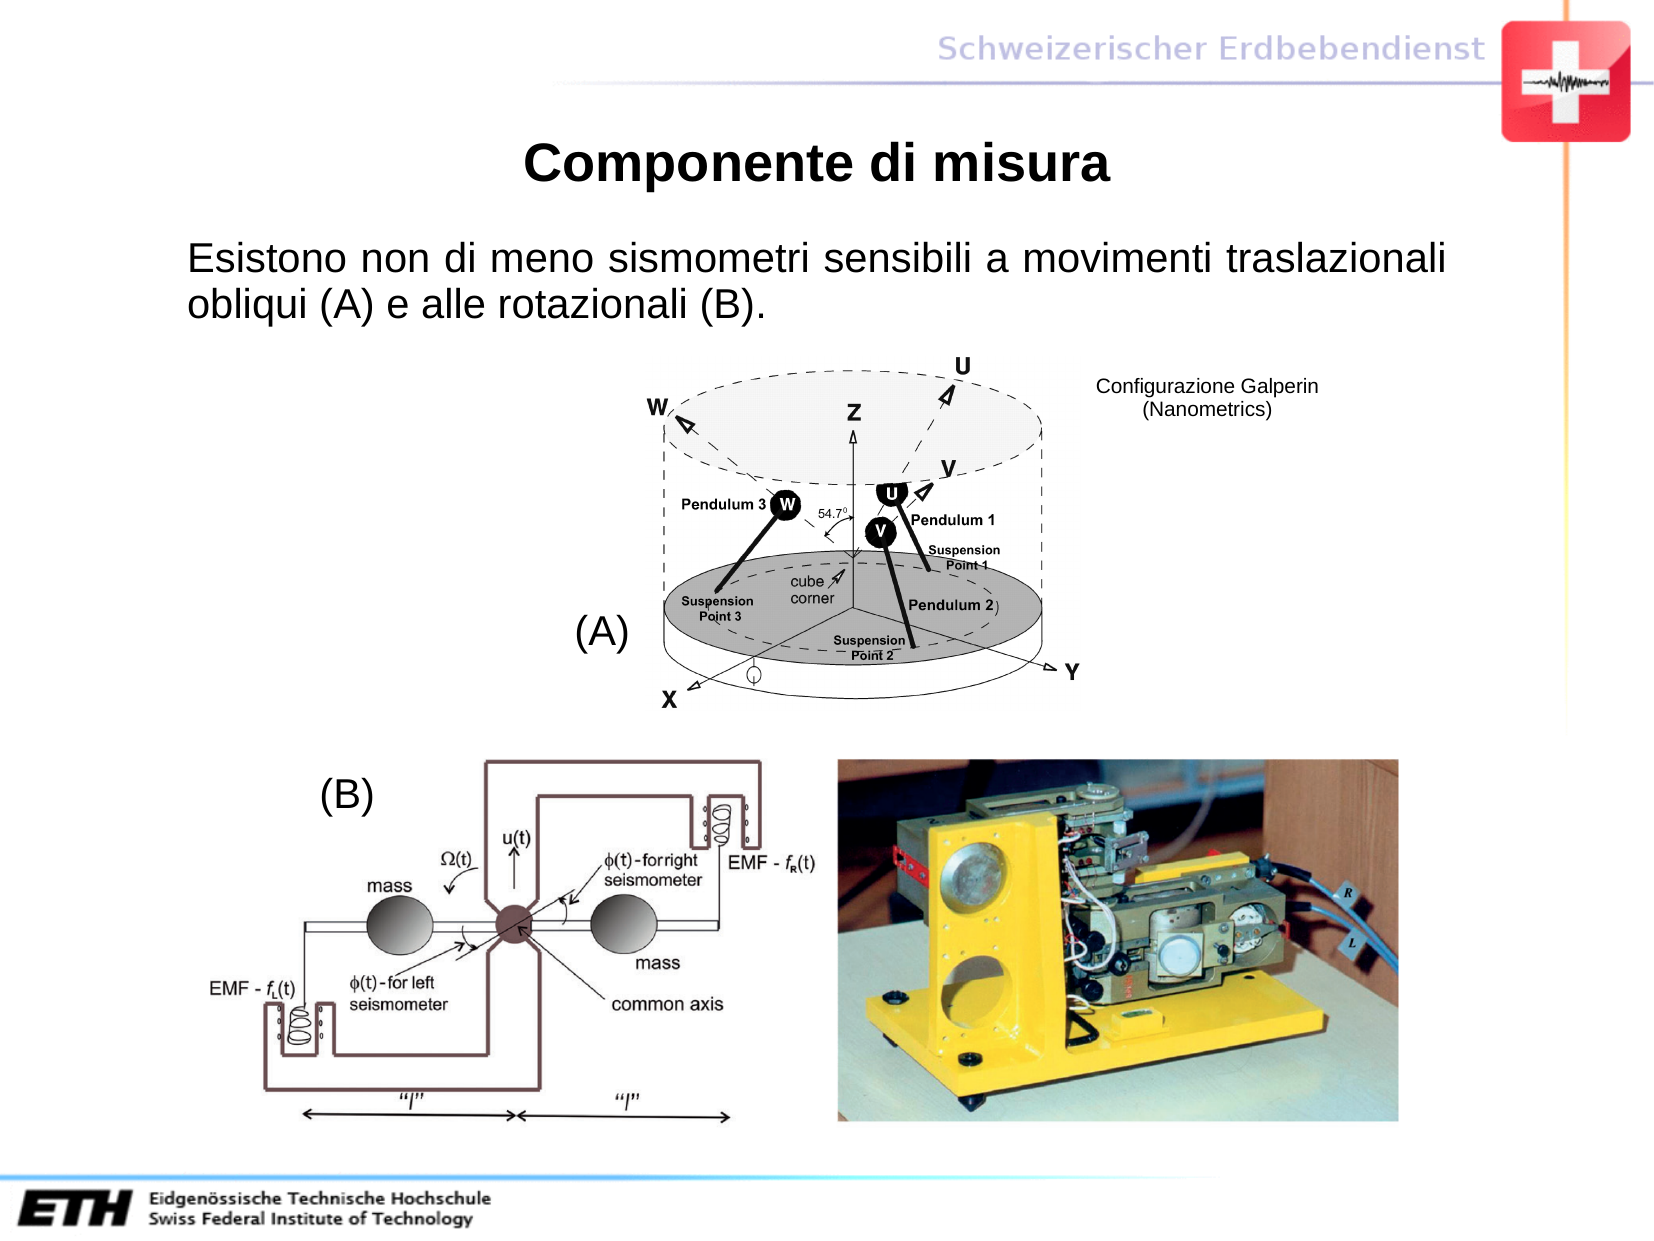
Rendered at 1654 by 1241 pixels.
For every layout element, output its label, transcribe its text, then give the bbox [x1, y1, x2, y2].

text_box Configurazione Galperin (Nanometrics) [1050, 366, 1366, 429]
text_box (A) [559, 600, 646, 662]
text_box (B) [304, 763, 391, 826]
text_box Componente di misura Esistono non di meno sismometri sensibili a movimenti traslazionali obliqui (A) e alle rotazionali (B). [172, 124, 1463, 382]
picture [0, 0, 1654, 1241]
